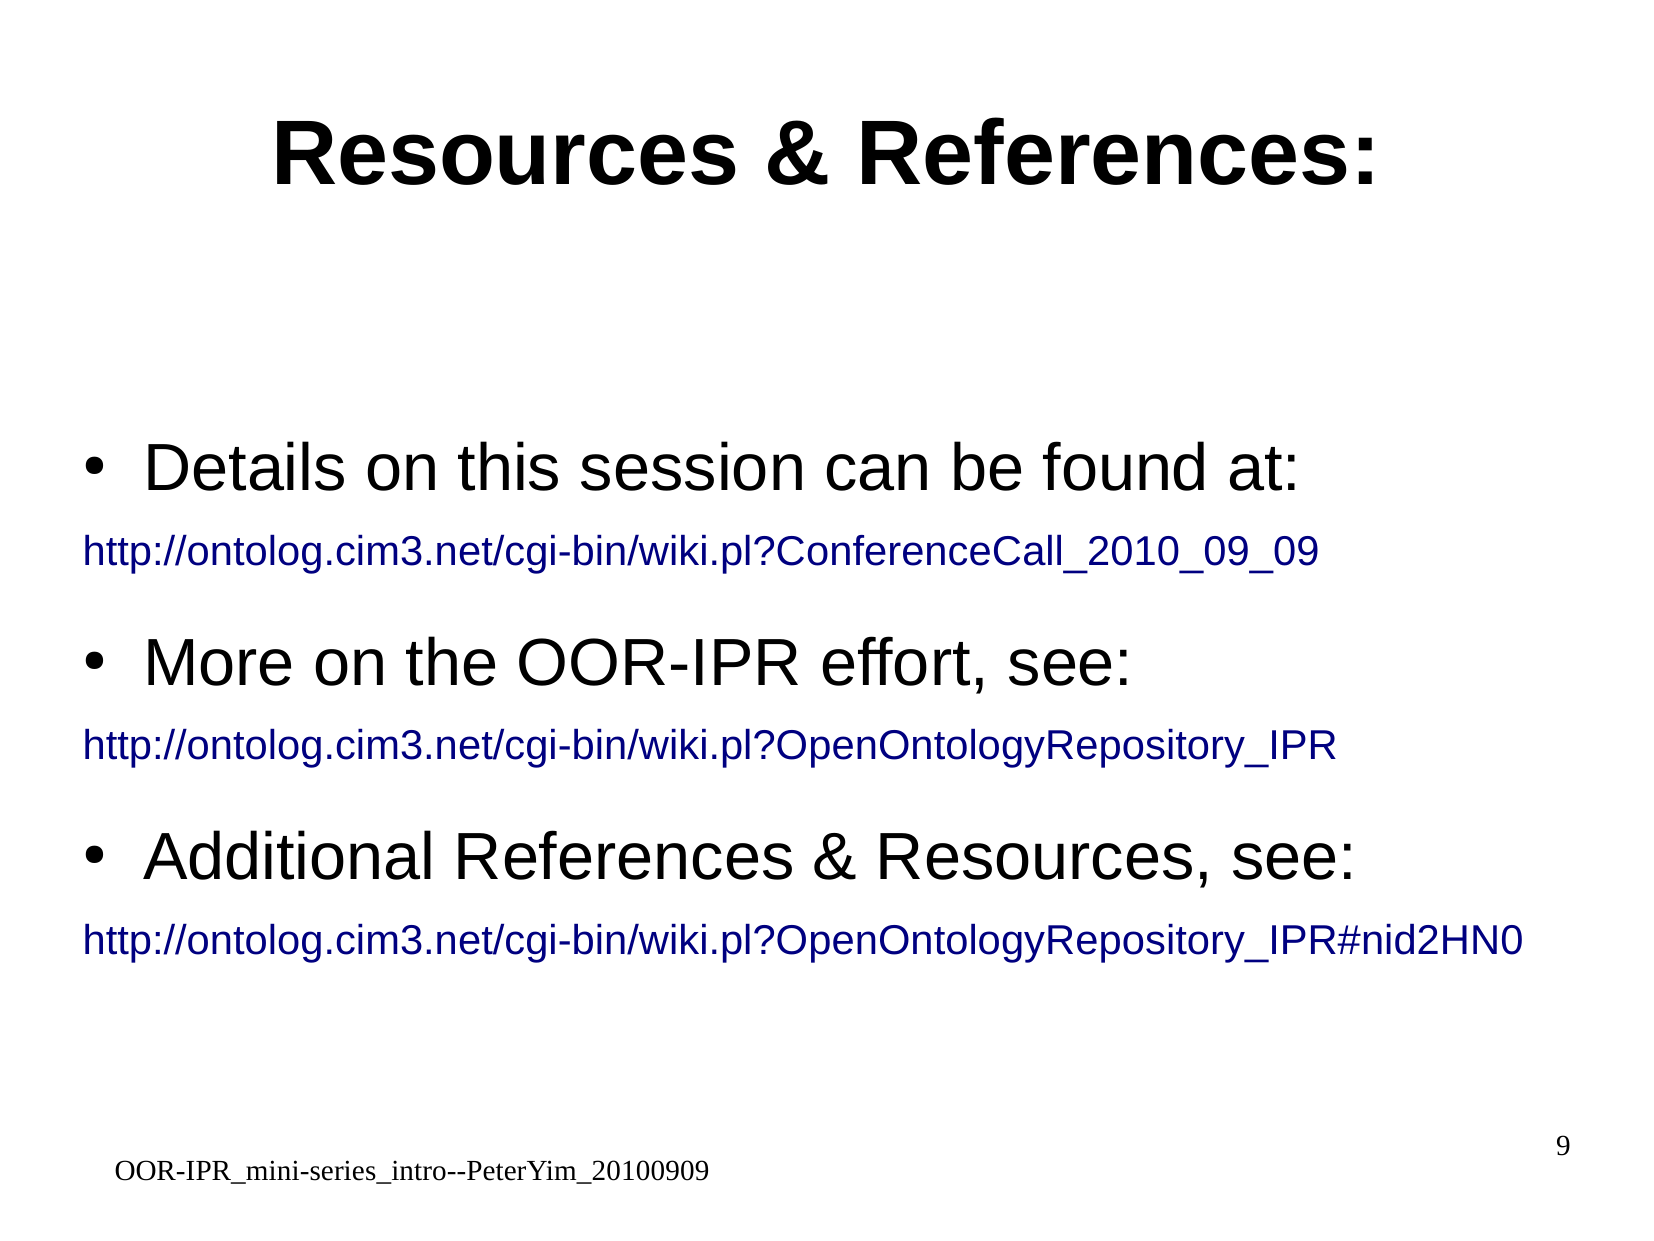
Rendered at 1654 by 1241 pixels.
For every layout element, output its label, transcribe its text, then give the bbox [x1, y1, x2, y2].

subtitle Details on this session can be found at: http://ontolog.cim3.net/cgi-bin/wiki.pl?ConferenceCall_2010_09_09 More on the OOR-IPR effort, see: http://ontolog.cim3.net/cgi-bin/wiki.pl?OpenOntologyRepository_IPR Additional References & Resources, see: http://ontolog.cim3.net/cgi-bin/wiki.pl?OpenOntologyRepository_IPR#nid2HN0 [82, 297, 1571, 1102]
title Resources & References: [82, 56, 1571, 250]
